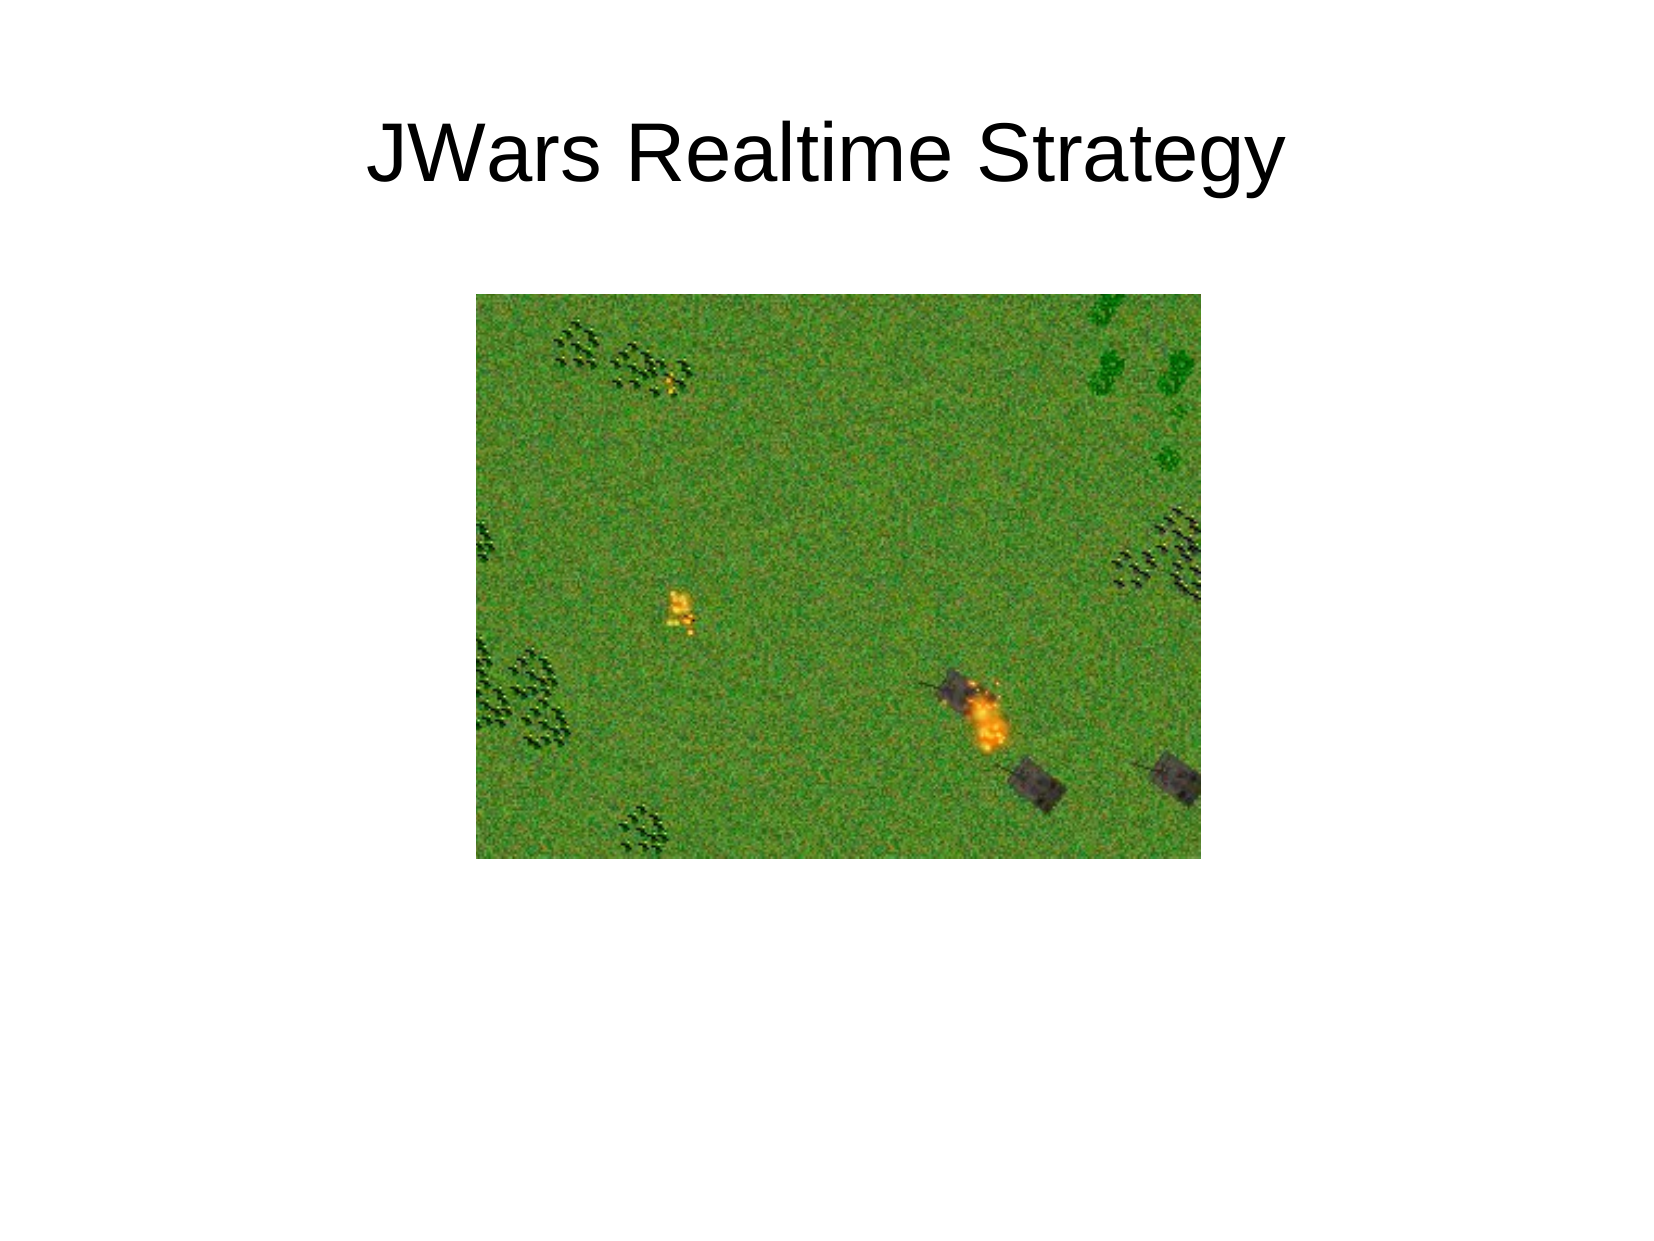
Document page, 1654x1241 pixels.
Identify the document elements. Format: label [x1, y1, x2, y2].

chart [0, 0, 1654, 1126]
